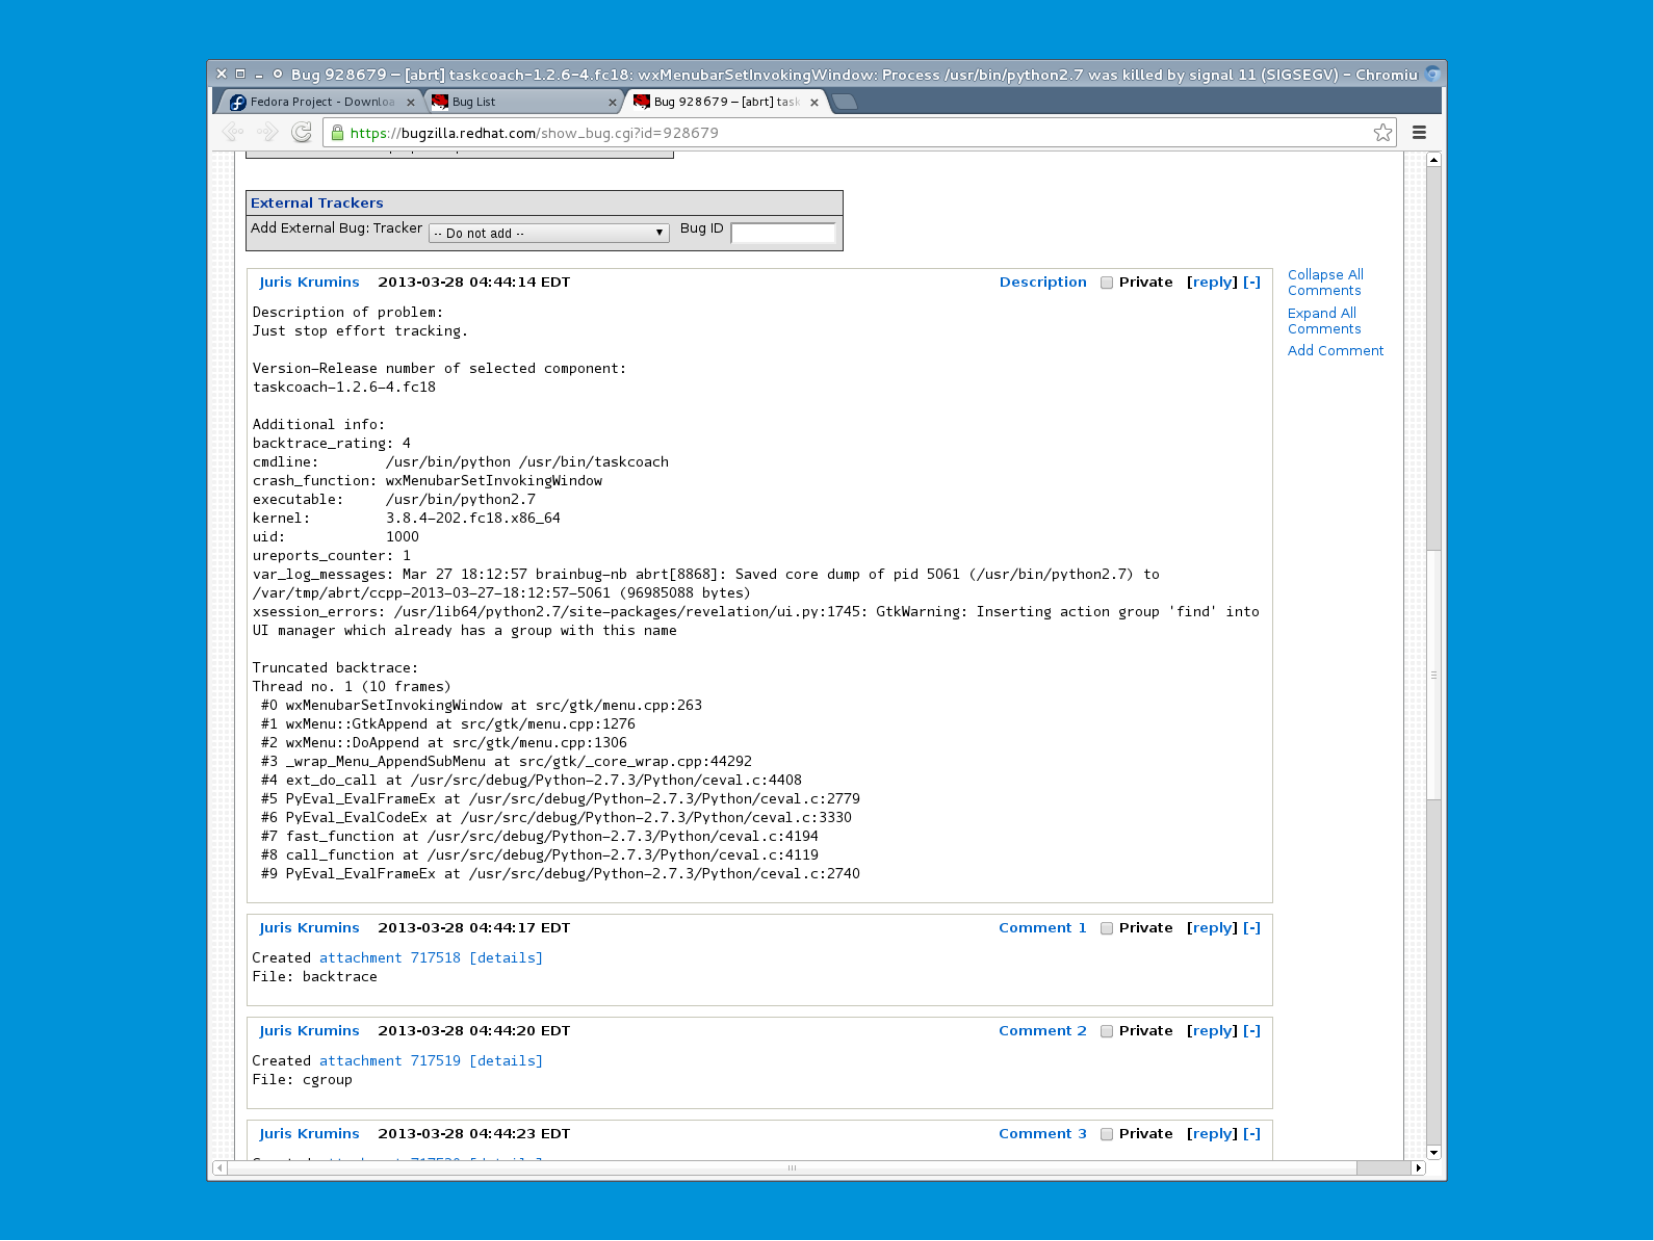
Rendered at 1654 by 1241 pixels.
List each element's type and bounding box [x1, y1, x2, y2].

picture [207, 60, 1447, 1181]
